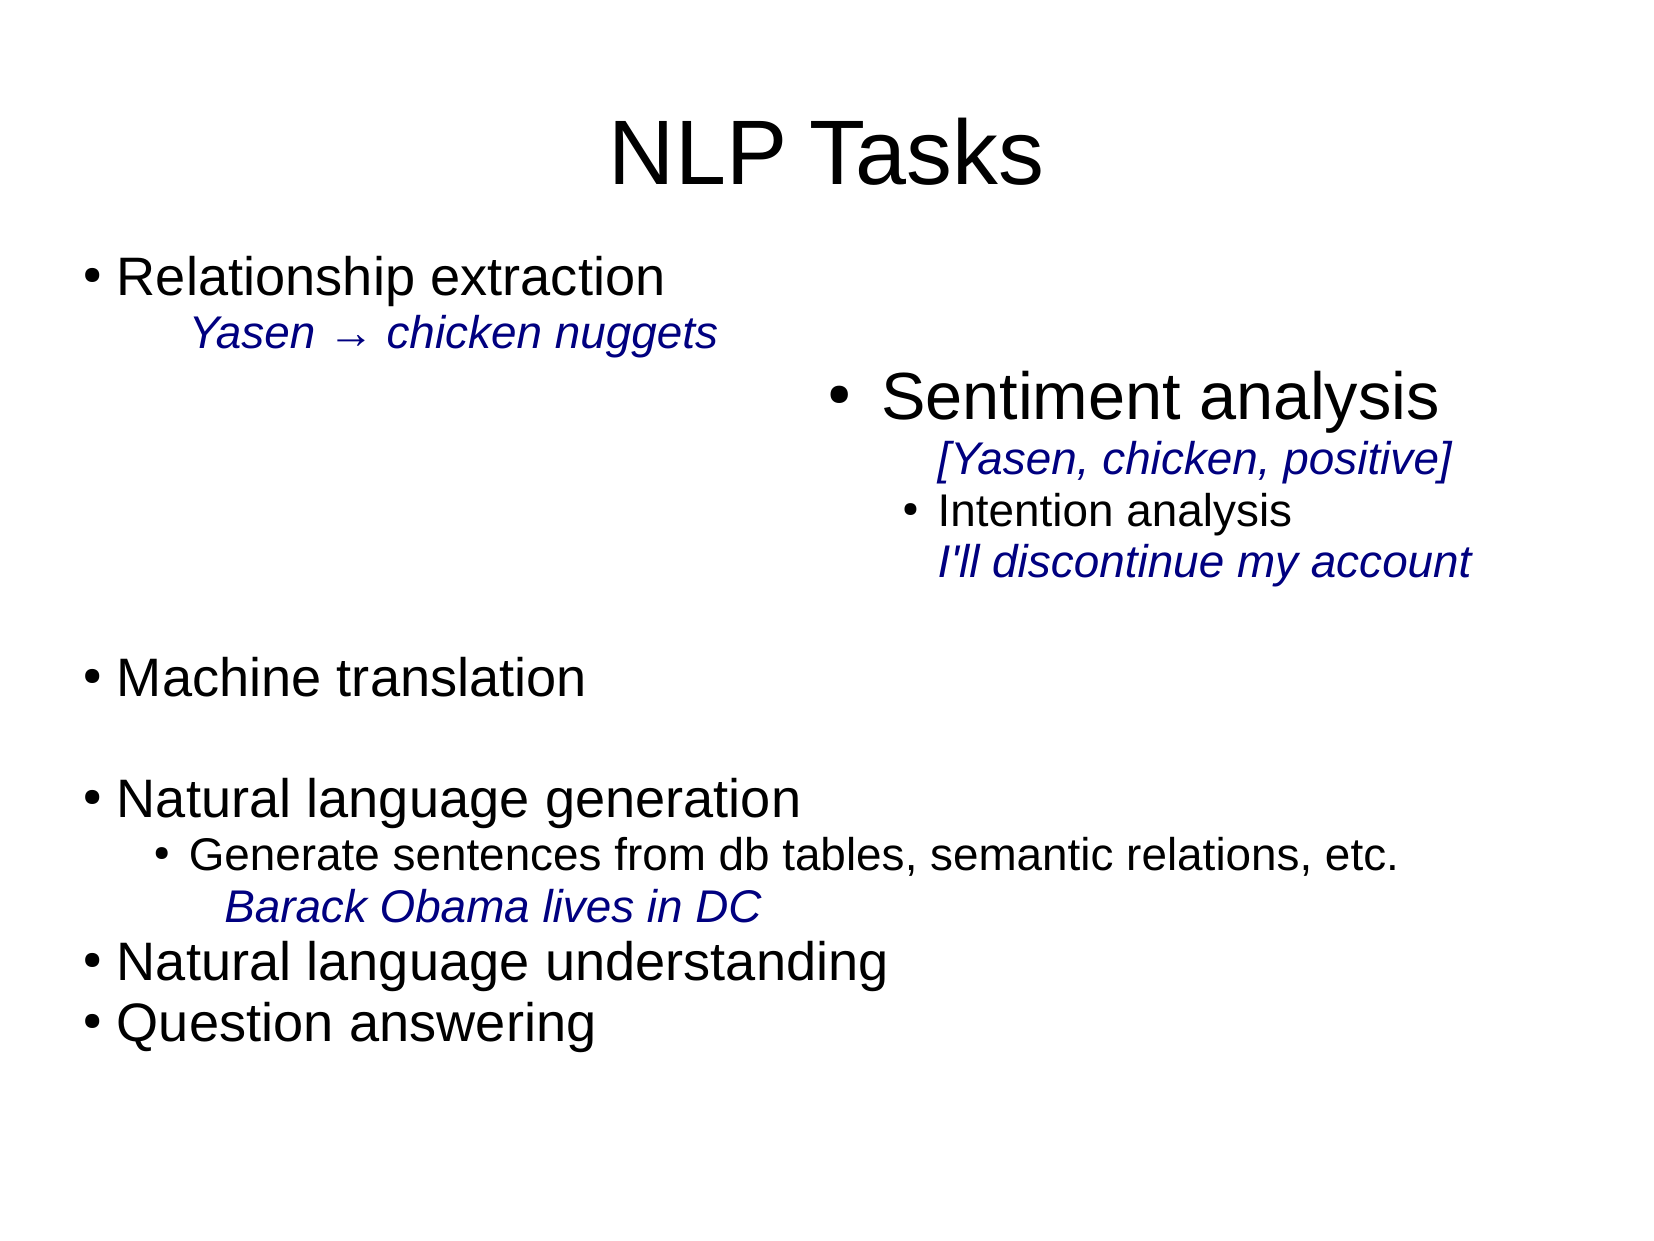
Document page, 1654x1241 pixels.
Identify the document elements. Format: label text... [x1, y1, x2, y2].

subtitle Relationship extraction Yasen → chicken nuggets Sentiment analysis [Yasen, chicken, positive] Intention analysis I'll discontinue my account Machine translation Natural language generation Generate sentences from db tables, semantic relations, etc. Barack Obama lives in DC Natural language understanding Question answering [82, 246, 1538, 1053]
title NLP Tasks [82, 49, 1571, 257]
